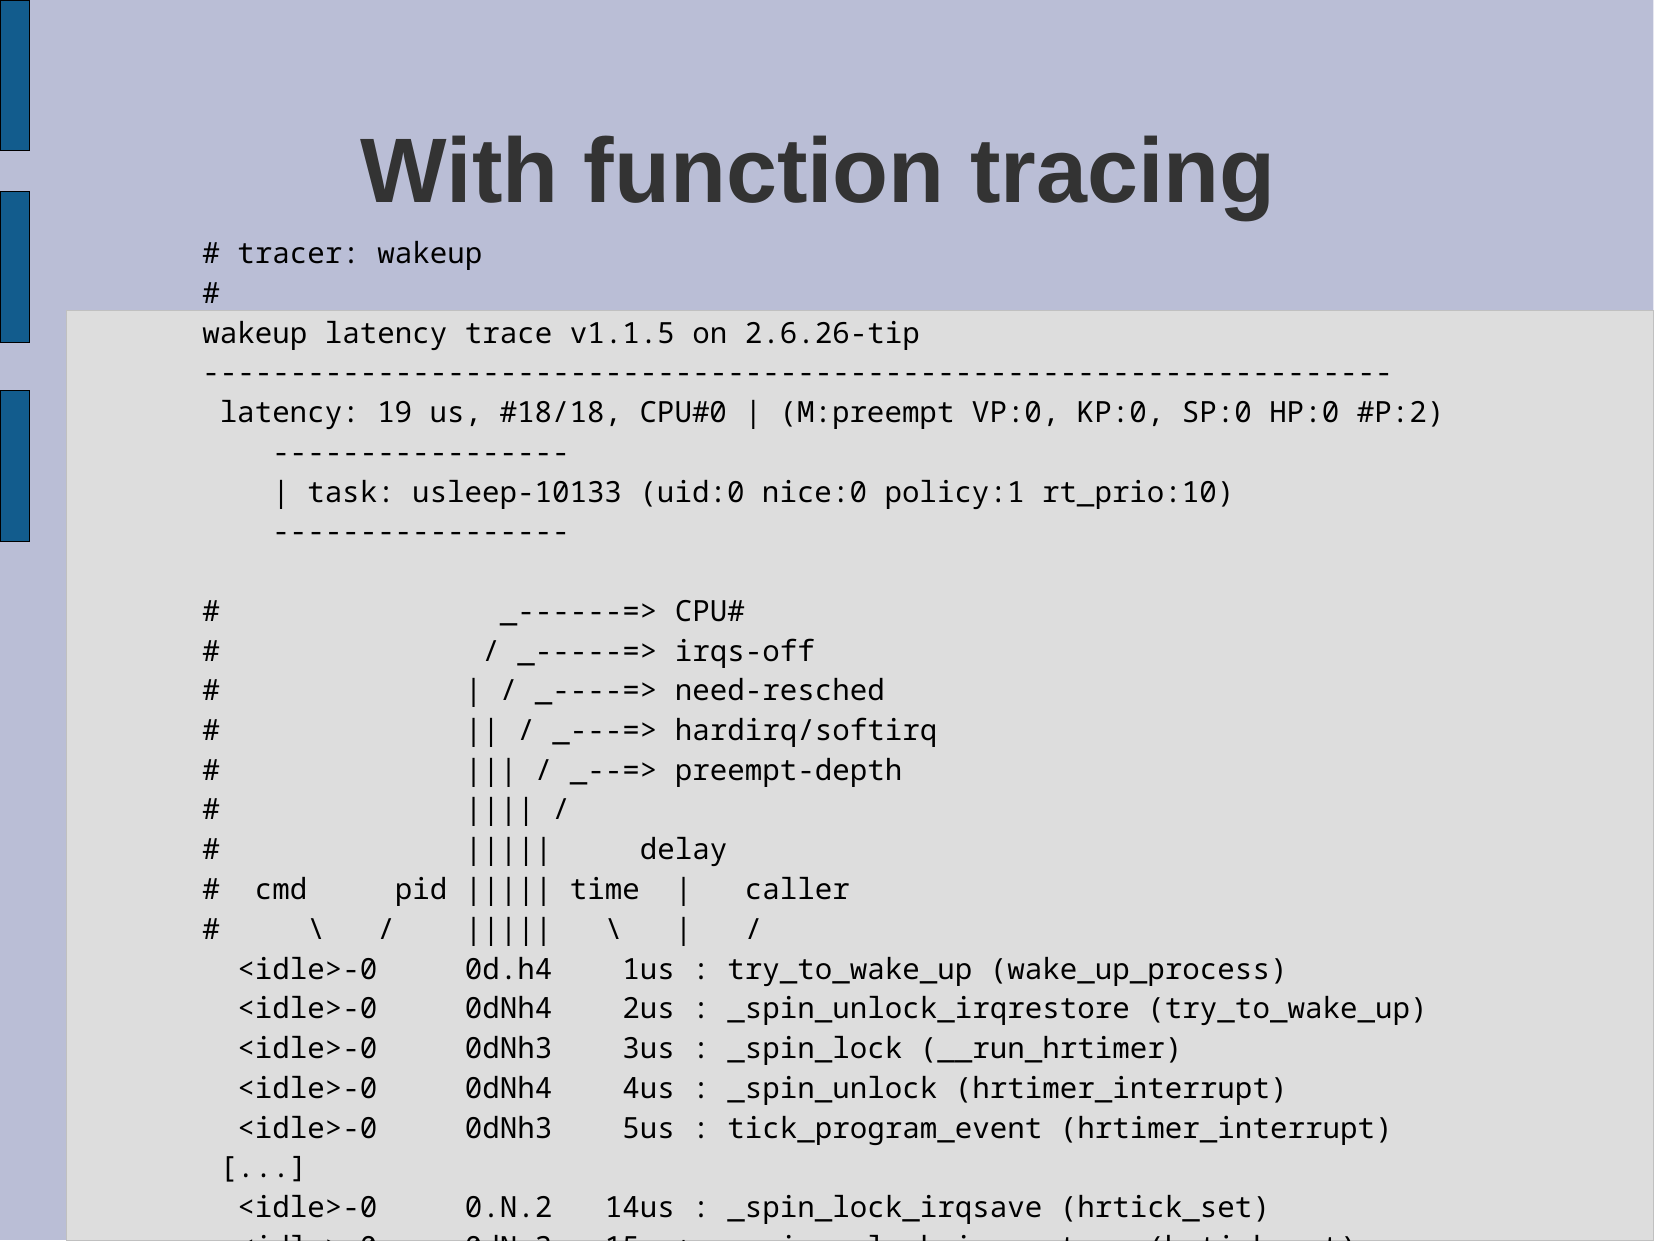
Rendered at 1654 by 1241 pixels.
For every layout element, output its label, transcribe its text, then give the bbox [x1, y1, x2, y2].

title With function tracing [112, 75, 1525, 268]
text_box # tracer: wakeup # wakeup latency trace v1.1.5 on 2.6.26-tip -------------------------------------------------------------------- latency: 19 us, #18/18, CPU#0 | (M:preempt VP:0, KP:0, SP:0 HP:0 #P:2) ----------------- | task: usleep-10133 (uid:0 nice:0 policy:1 rt_prio:10) ----------------- # _------=> CPU# # / _-----=> irqs-off # | / _----=> need-resched # || / _---=> hardirq/softirq # ||| / _--=> preempt-depth # |||| / # ||||| delay # cmd pid ||||| time | caller # \ / ||||| \ | / <idle>-0 0d.h4 1us : try_to_wake_up (wake_up_process) <idle>-0 0dNh4 2us : _spin_unlock_irqrestore (try_to_wake_up) <idle>-0 0dNh3 3us : _spin_lock (__run_hrtimer) <idle>-0 0dNh4 4us : _spin_unlock (hrtimer_interrupt) <idle>-0 0dNh3 5us : tick_program_event (hrtimer_interrupt) [...] <idle>-0 0.N.2 14us : _spin_lock_irqsave (hrtick_set) <idle>-0 0dN.3 15us+: _spin_unlock_irqrestore (hrtick_set) <idle>-0 0dN.2 16us : _spin_lock (schedule) <idle>-0 0d..3 18us : marker_probe_cb (schedule) <idle>-0 0d..3 19us : schedule (cpu_idle) [187, 225, 1512, 1184]
